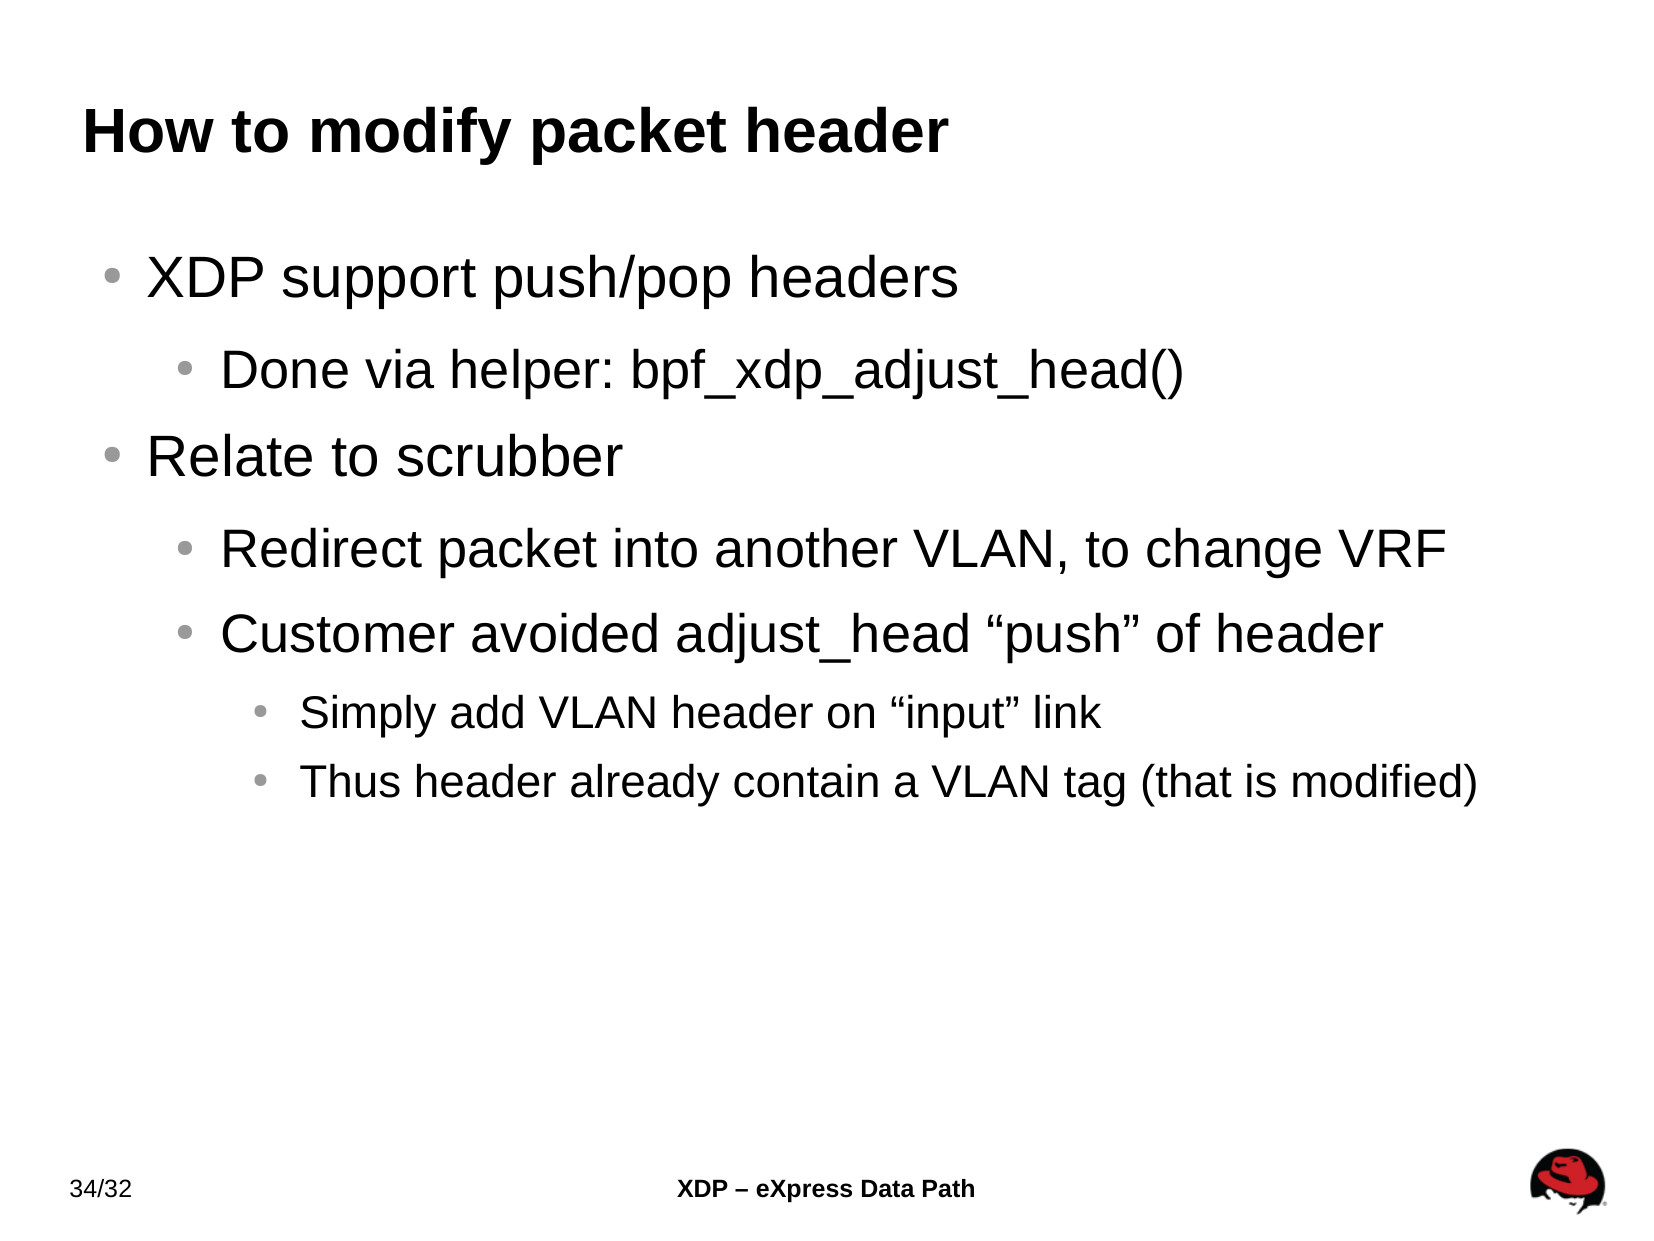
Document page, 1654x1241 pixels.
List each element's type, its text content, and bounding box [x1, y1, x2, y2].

picture [1529, 1146, 1613, 1224]
list XDP support push/pop headers Done via helper: bpf_xdp_adjust_head() Relate to scrubber Redirect packet into another VLAN, to change VRF Customer avoided adjust_head “push” of header Simply add VLAN header on “input” link Thus header already contain a VLAN tag (that is modified) [86, 244, 1576, 1039]
title How to modify packet header [82, 37, 1571, 226]
